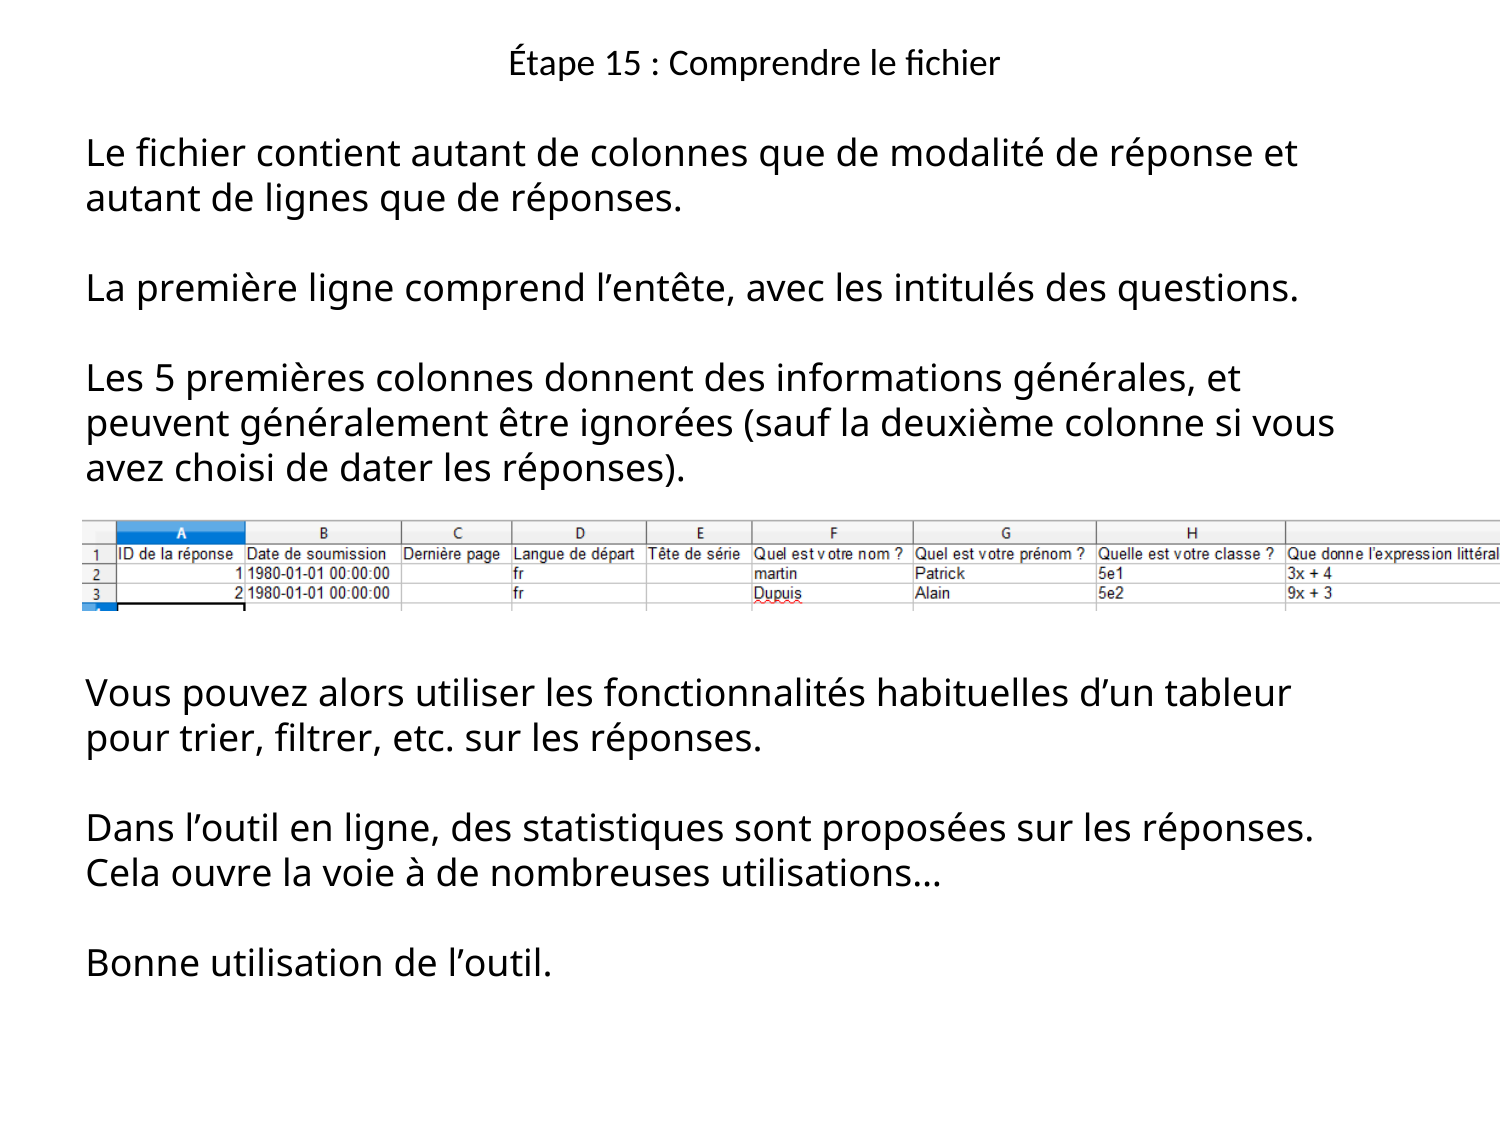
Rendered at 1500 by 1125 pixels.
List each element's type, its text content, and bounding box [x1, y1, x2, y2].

picture [82, 519, 1500, 611]
text_box Le fichier contient autant de colonnes que de modalité de réponse et autant de lignes que de réponses. La première ligne comprend l’entête, avec les intitulés des questions. Les 5 premières colonnes donnent des informations générales, et peuvent généralement être ignorées (sauf la deuxième colonne si vous avez choisi de dater les réponses). Vous pouvez alors utiliser les fonctionnalités habituelles d’un tableur pour trier, filtrer, etc. sur les réponses. Dans l’outil en ligne, des statistiques sont proposées sur les réponses. Cela ouvre la voie à de nombreuses utilisations… Bonne utilisation de l’outil. [70, 121, 1383, 993]
text_box Étape 15 : Comprendre le fichier [40, 30, 1470, 91]
